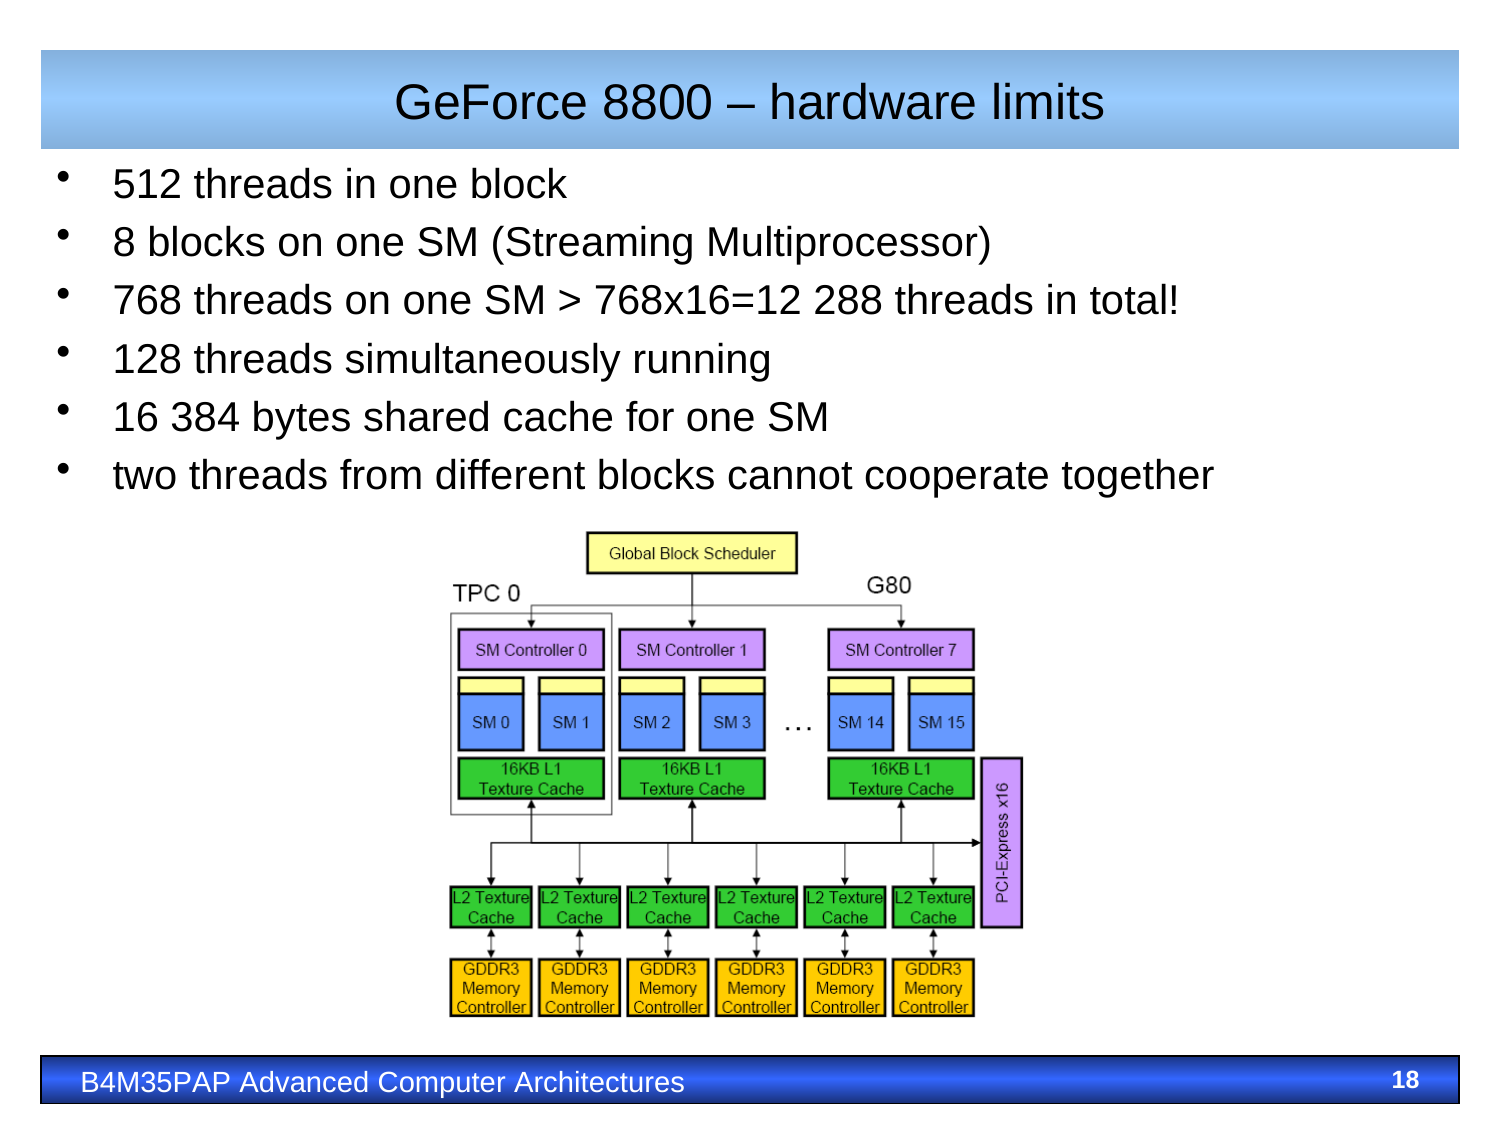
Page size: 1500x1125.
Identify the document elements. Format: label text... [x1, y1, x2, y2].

title GeForce 8800 – hardware limits [41, 50, 1459, 149]
picture [429, 521, 1030, 1024]
list 512 threads in one block 8 blocks on one SM (Streaming Multiprocessor) 768 threads on one SM > 768x16=12 288 threads in total! 128 threads simultaneously running 16 384 bytes shared cache for one SM two threads from different blocks cannot cooperate together [41, 148, 1436, 1000]
